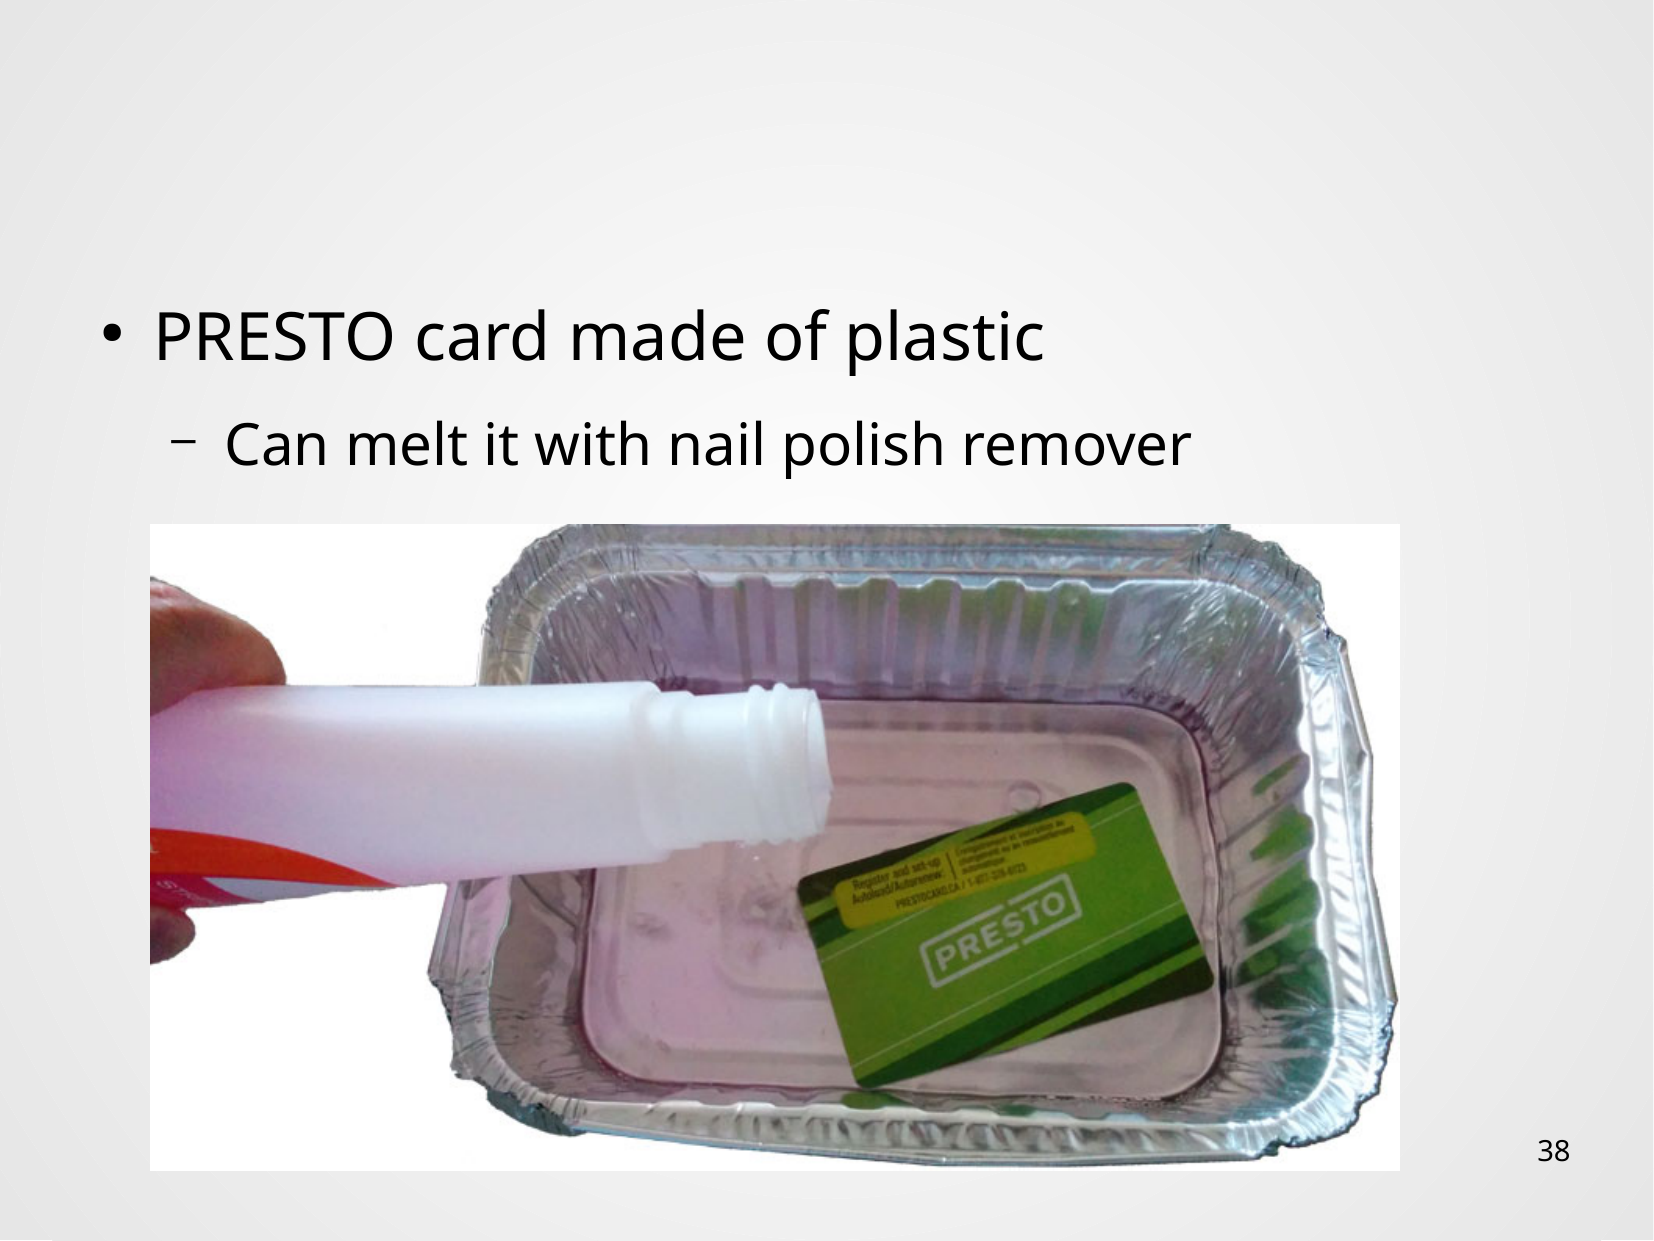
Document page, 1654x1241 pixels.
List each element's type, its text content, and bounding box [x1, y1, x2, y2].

list PRESTO card made of plastic Can melt it with nail polish remover [82, 289, 1571, 1010]
picture [150, 524, 1400, 1171]
